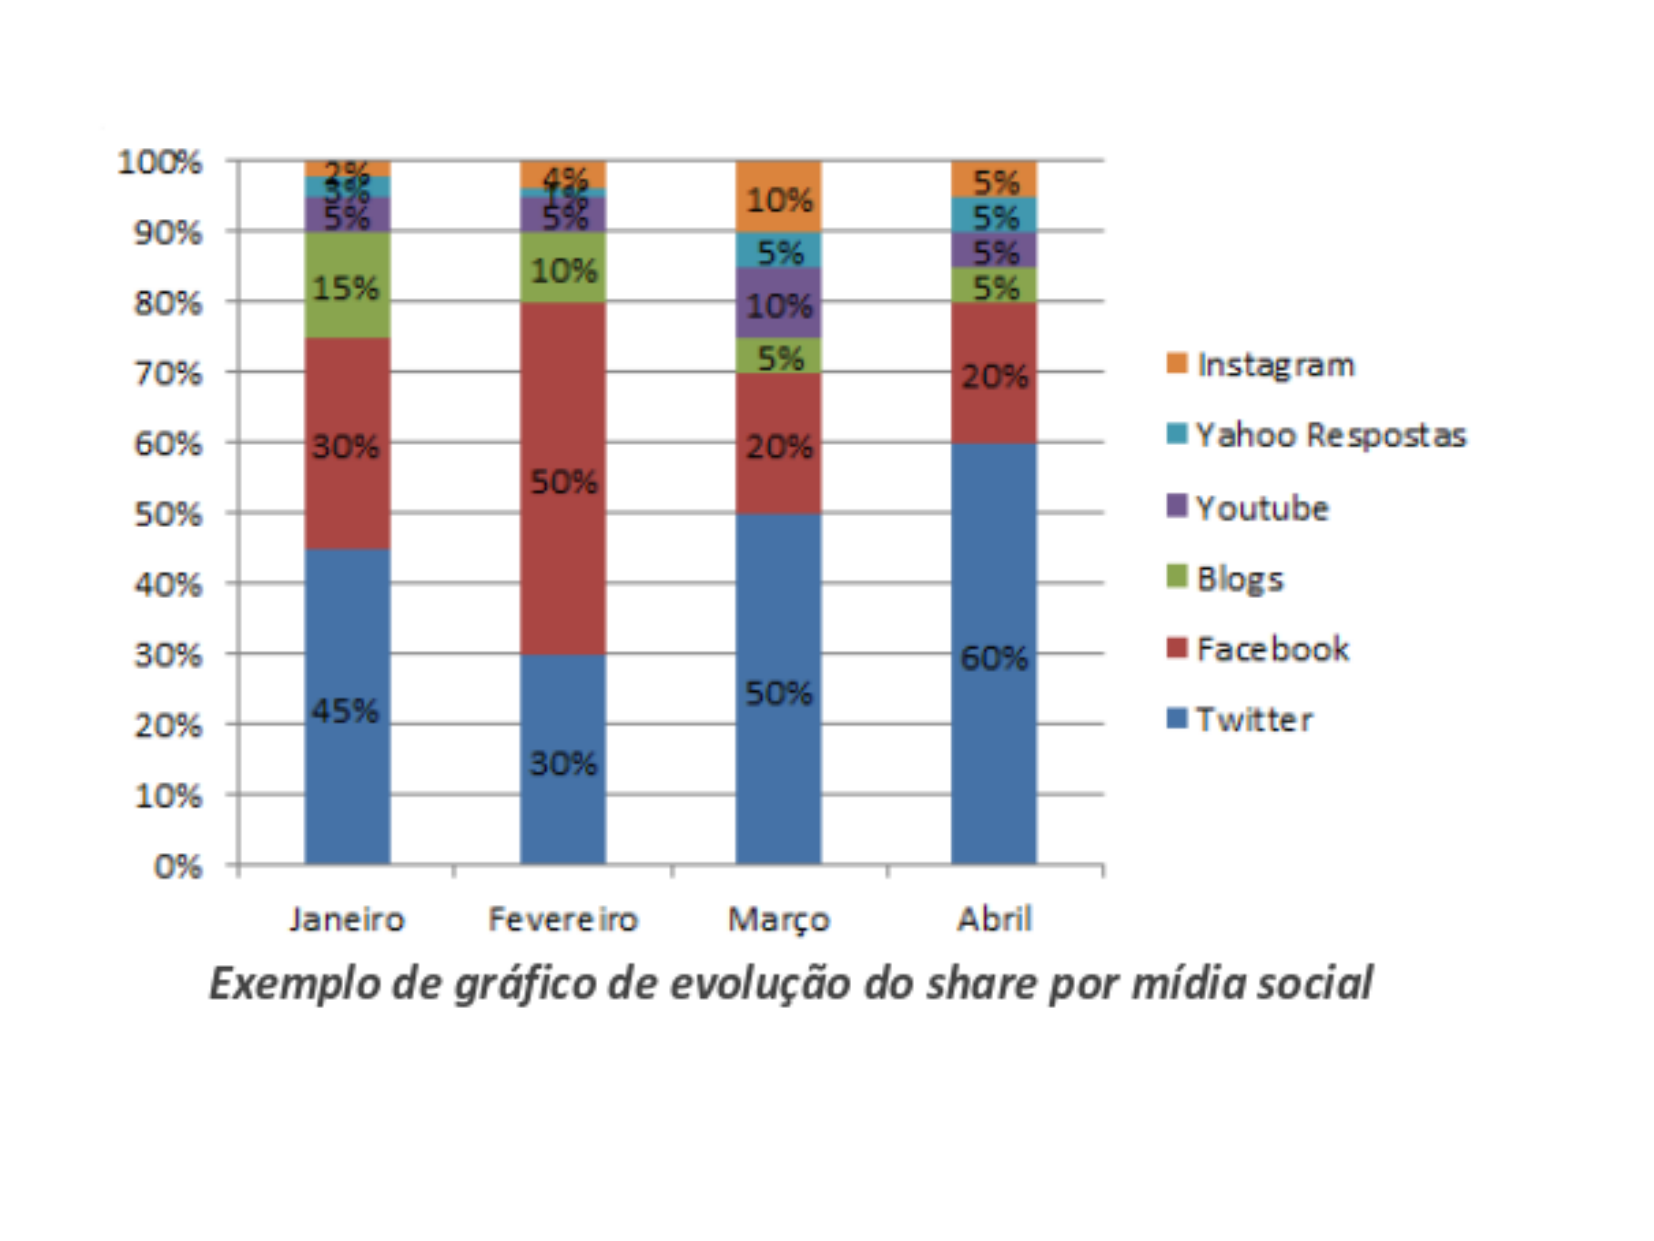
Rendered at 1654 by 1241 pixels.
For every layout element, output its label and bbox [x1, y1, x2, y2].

picture [59, 106, 1602, 1049]
